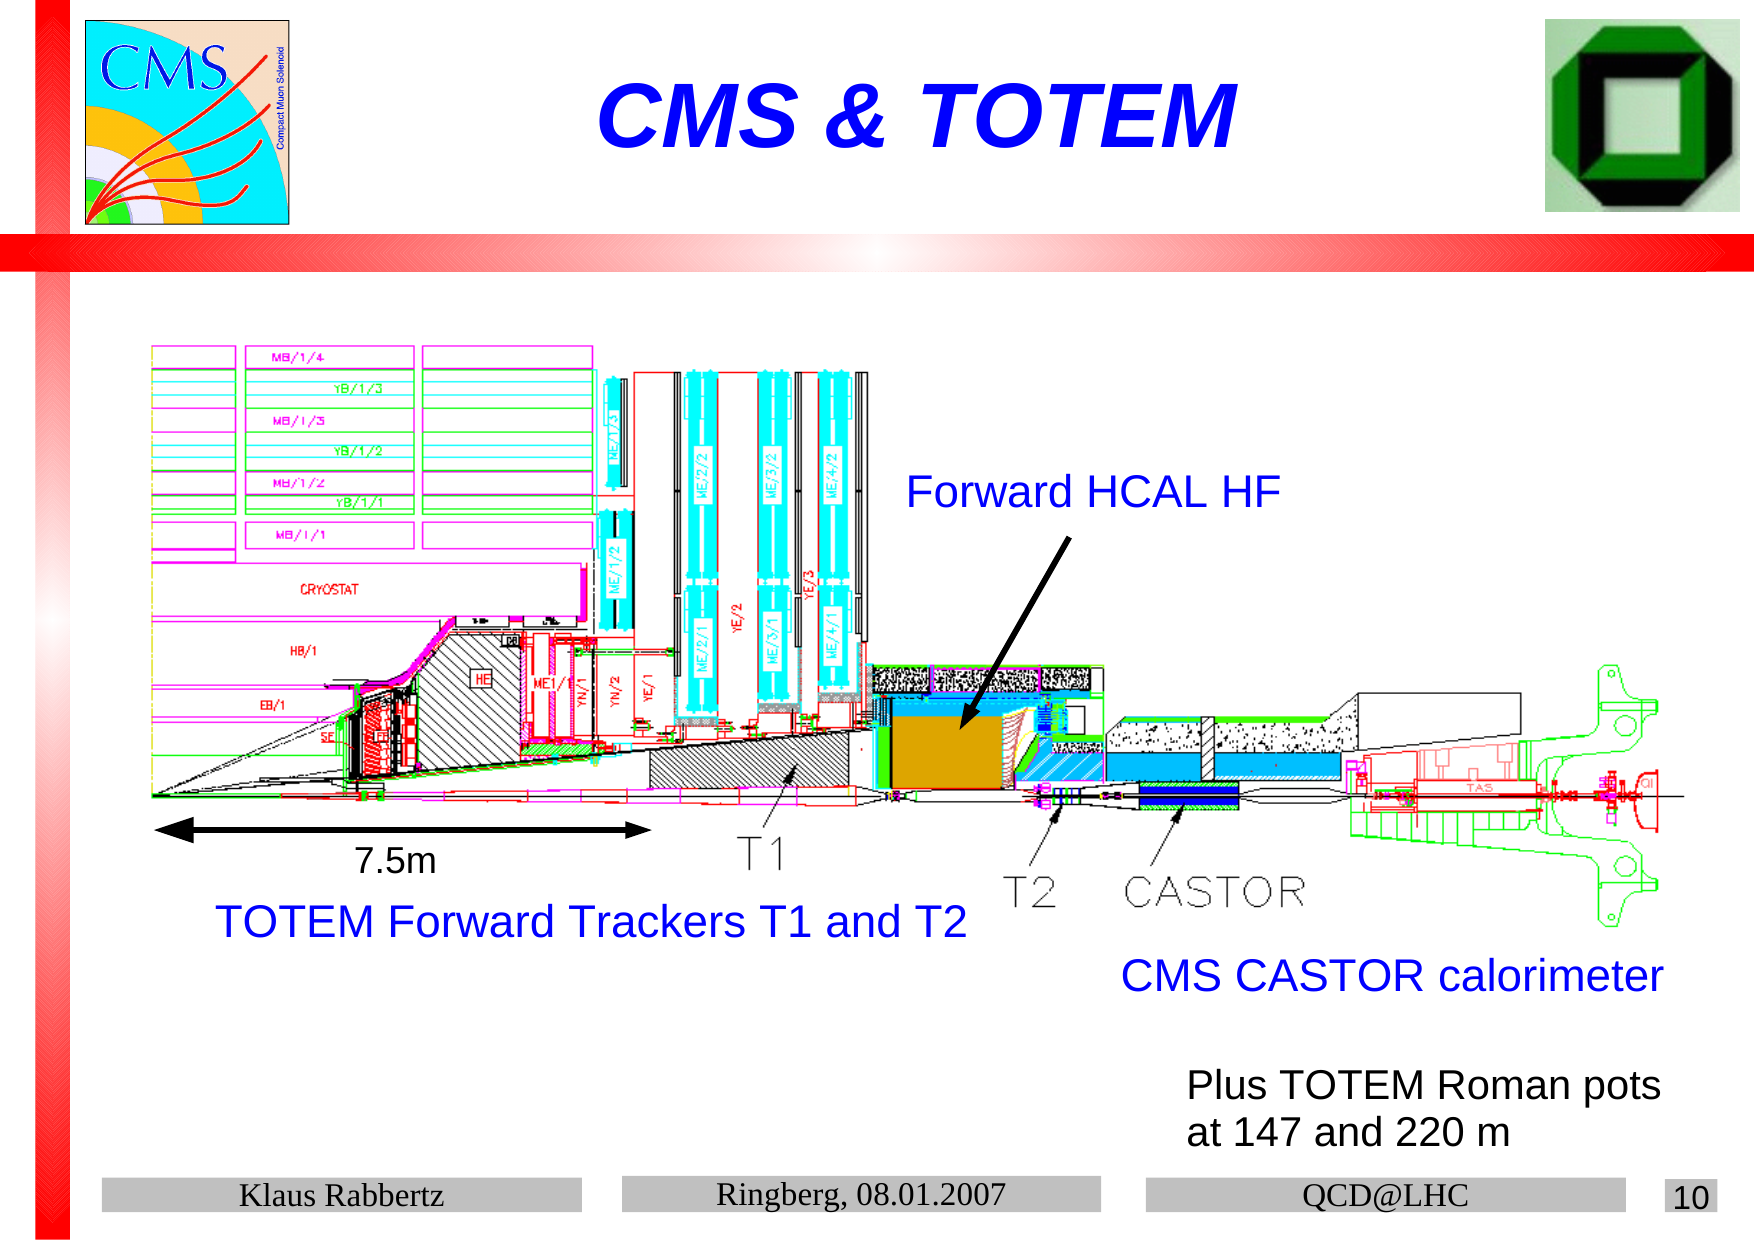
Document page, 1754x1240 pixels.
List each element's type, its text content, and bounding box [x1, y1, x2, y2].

text_box Plus TOTEM Roman pots at 147 and 220 m [1186, 1062, 1662, 1156]
text_box TOTEM Forward Trackers T1 and T2 [214, 896, 968, 948]
text_box Forward HCAL HF [905, 466, 1283, 518]
picture [94, 315, 1716, 955]
text_box 7.5m [353, 839, 438, 882]
text_box CMS CASTOR calorimeter [1120, 949, 1665, 1002]
picture [84, 19, 290, 225]
picture [1545, 19, 1740, 212]
title CMS & TOTEM [317, 11, 1517, 219]
